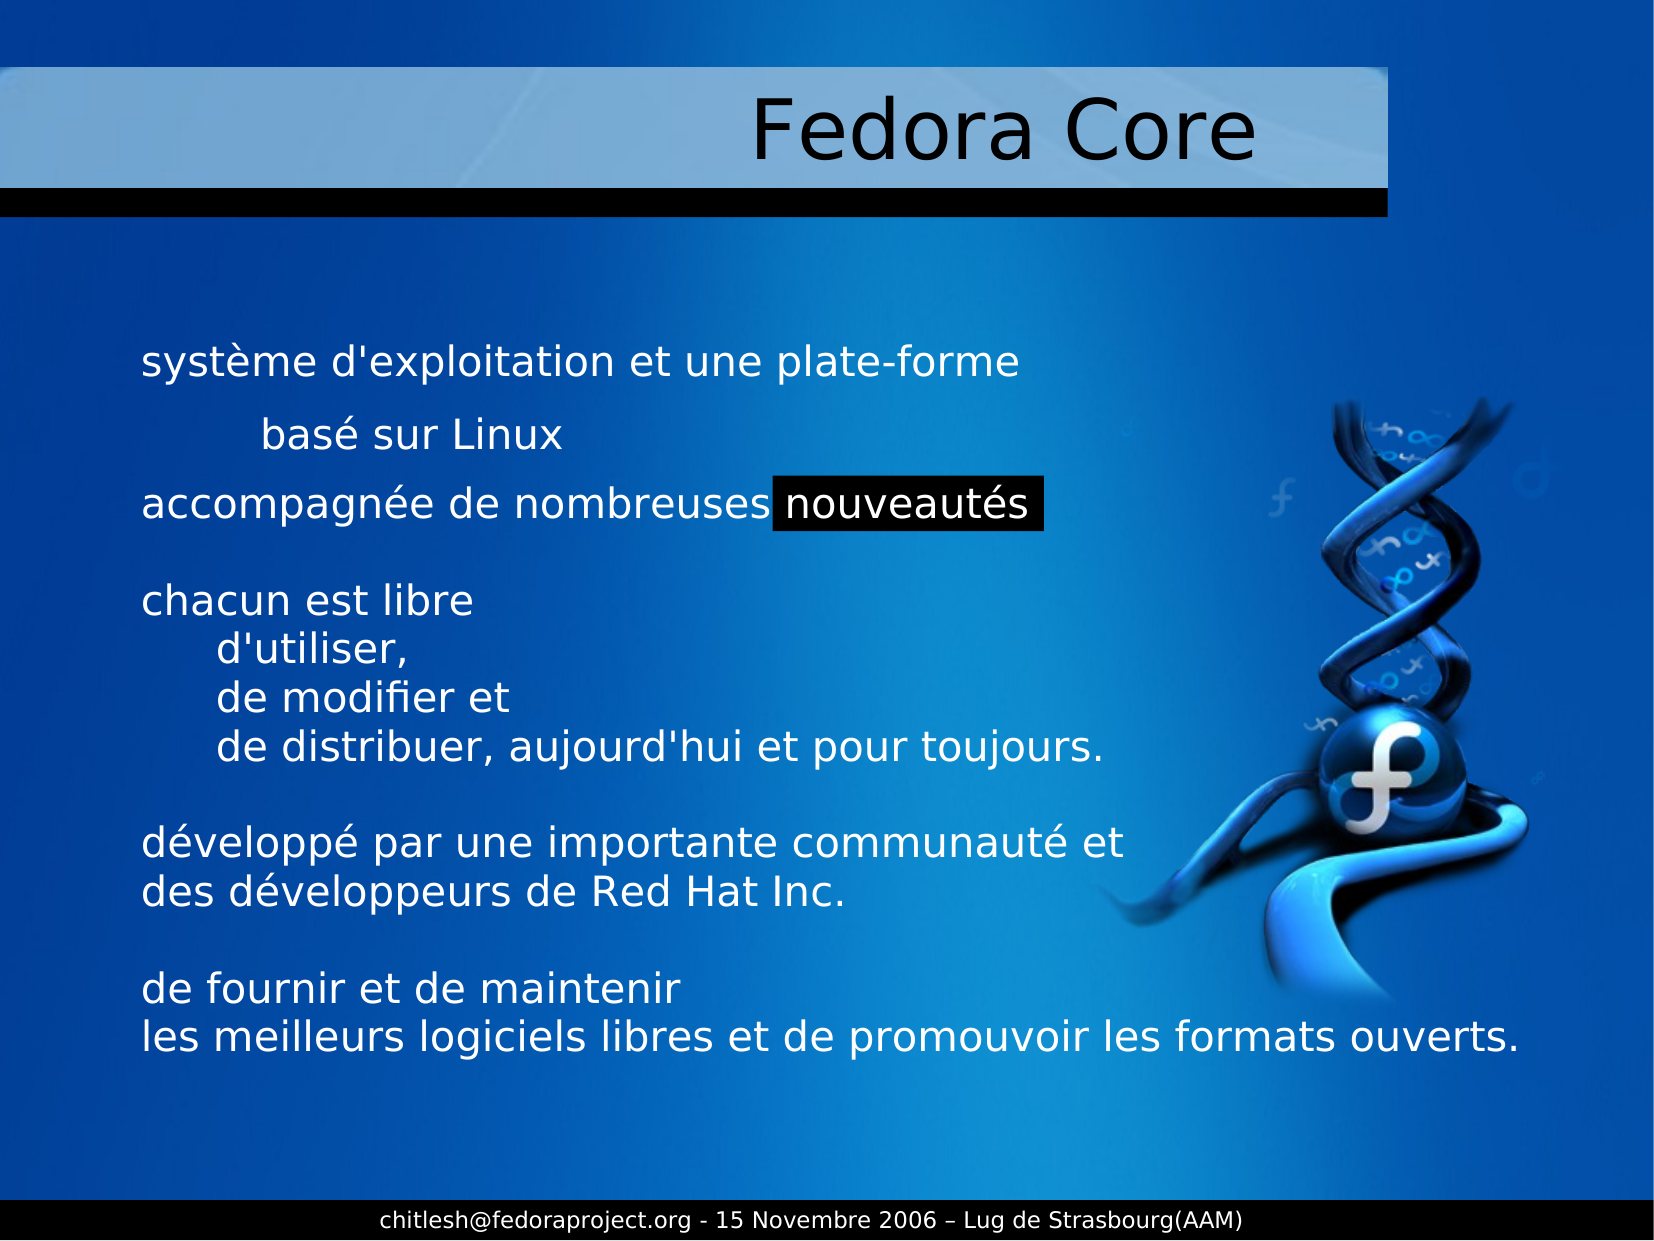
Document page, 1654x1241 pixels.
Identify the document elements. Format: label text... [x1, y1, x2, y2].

text_box système d'exploitation et une plate-forme basé sur Linux accompagnée de nombreuses nouveautés chacun est libre d'utiliser, de modifier et de distribuer, aujourd'hui et pour toujours. développé par une importante communauté et des développeurs de Red Hat Inc. de fournir et de maintenir les meilleurs logiciels libres et de promouvoir les formats ouverts. [126, 330, 1536, 1070]
text_box Fedora Core [734, 75, 1274, 188]
picture [0, 0, 1654, 1200]
